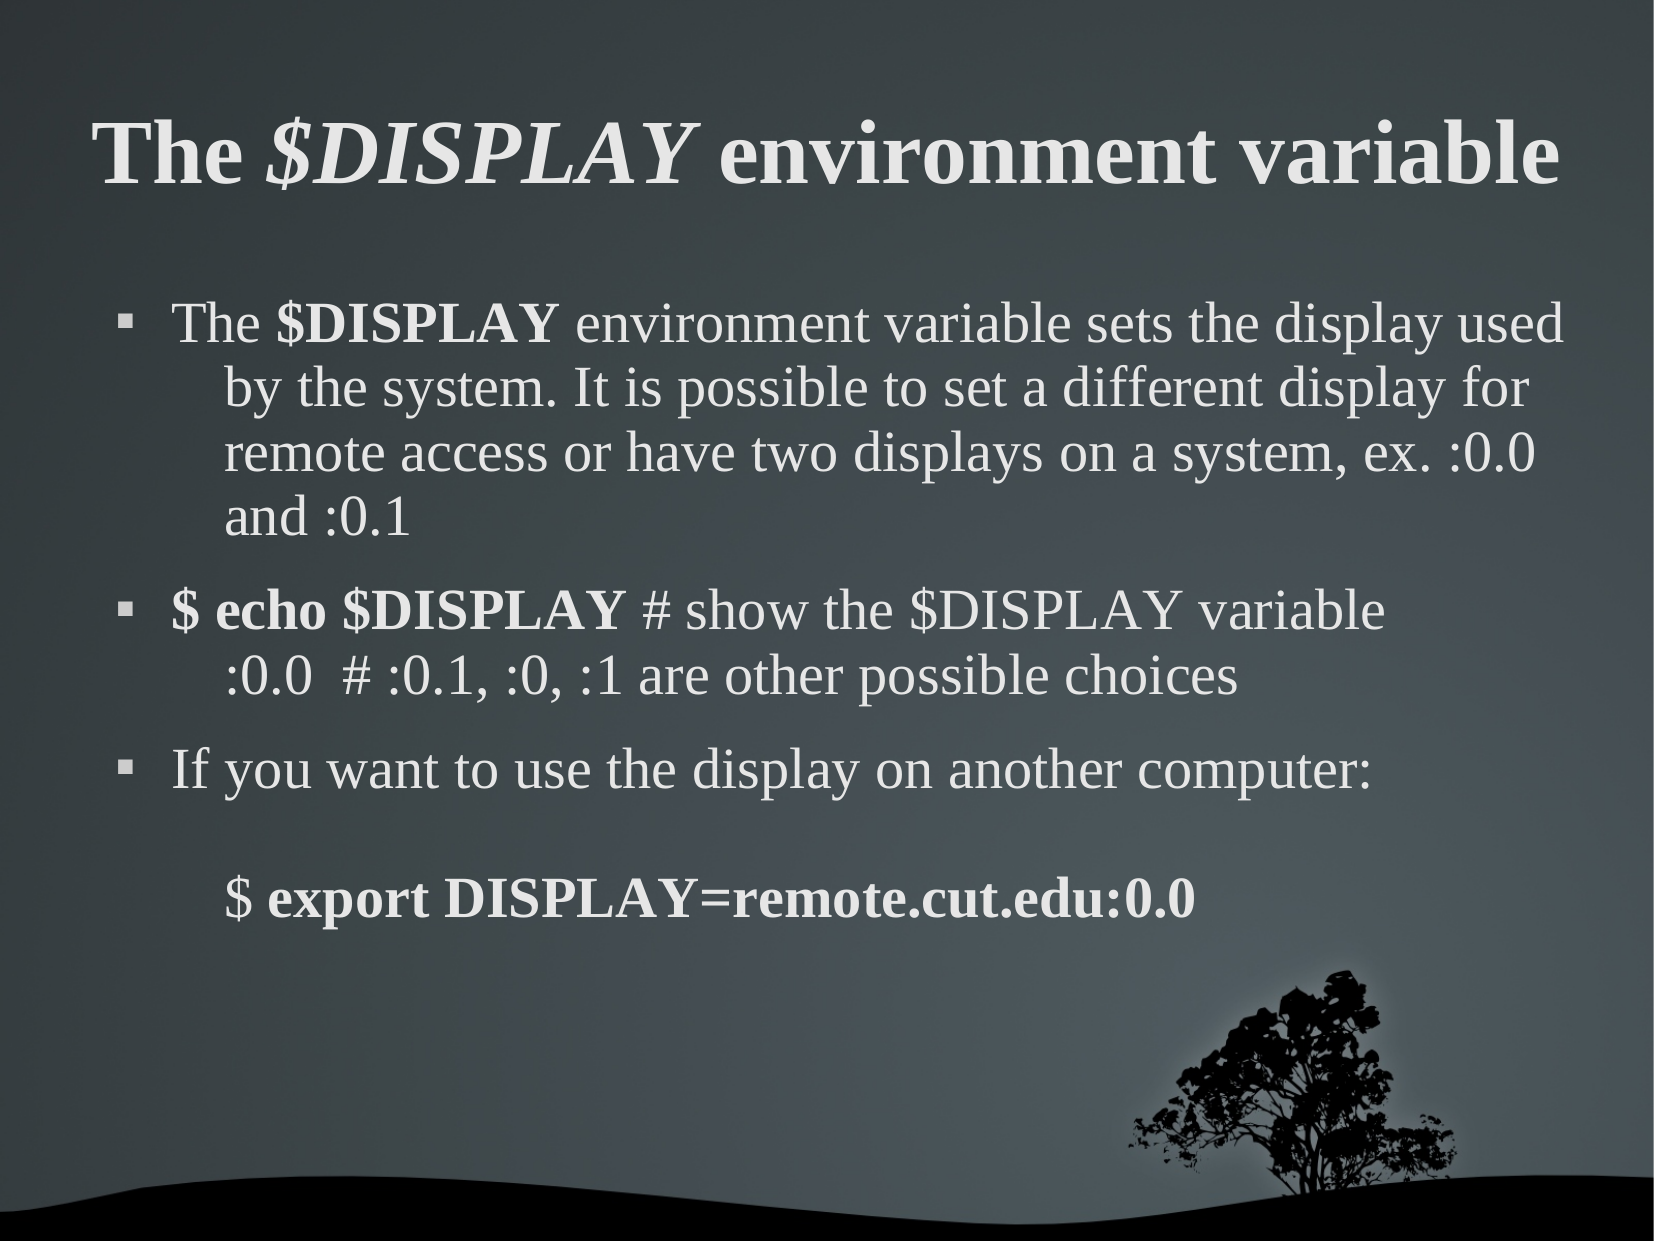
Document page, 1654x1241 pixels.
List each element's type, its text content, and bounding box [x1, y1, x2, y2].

list The $DISPLAY environment variable sets the display used by the system. It is possible to set a different display for remote access or have two displays on a system, ex. :0.0 and :0.1 $ echo $DISPLAY # show the $DISPLAY variable :0.0 # :0.1, :0, :1 are other possible choices If you want to use the display on another computer: $ export DISPLAY=remote.cut.edu:0.0 [82, 290, 1571, 1109]
title The $DISPLAY environment variable [82, 33, 1571, 273]
picture [0, 0, 1654, 1241]
